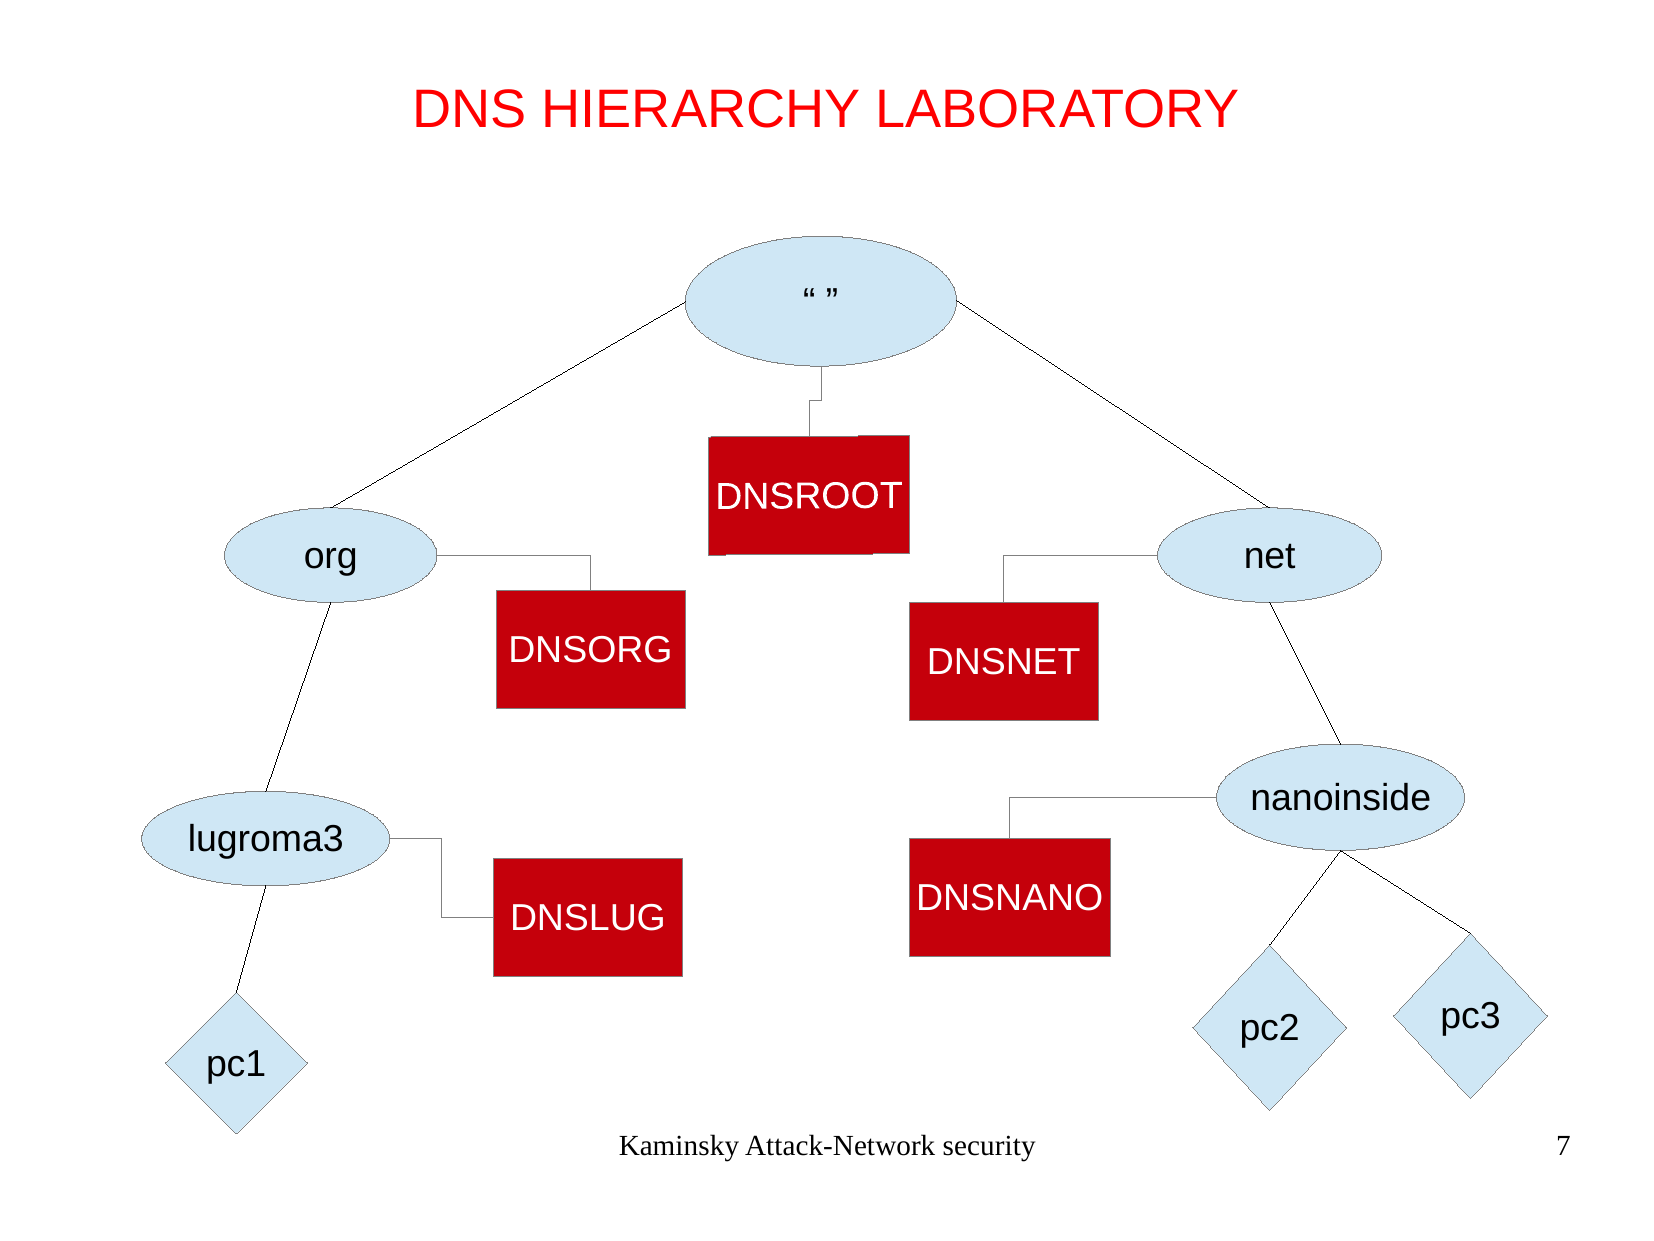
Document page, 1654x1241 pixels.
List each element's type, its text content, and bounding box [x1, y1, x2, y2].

text_box net [1157, 507, 1382, 603]
text_box DNSORG [496, 590, 686, 709]
text_box DNS HIERARCHY LABORATORY [177, 70, 1477, 147]
text_box nanoinside [1216, 744, 1465, 851]
text_box “ ” [685, 236, 957, 367]
text_box lugroma3 [141, 791, 390, 886]
text_box pc1 [165, 992, 308, 1134]
text_box org [224, 507, 437, 603]
text_box DNSLUG [493, 858, 683, 977]
text_box DNSNANO [909, 838, 1111, 957]
text_box pc2 [1192, 945, 1347, 1111]
text_box DNSROOT [708, 435, 910, 556]
text_box DNSNET [909, 602, 1099, 721]
text_box pc3 [1393, 933, 1548, 1099]
